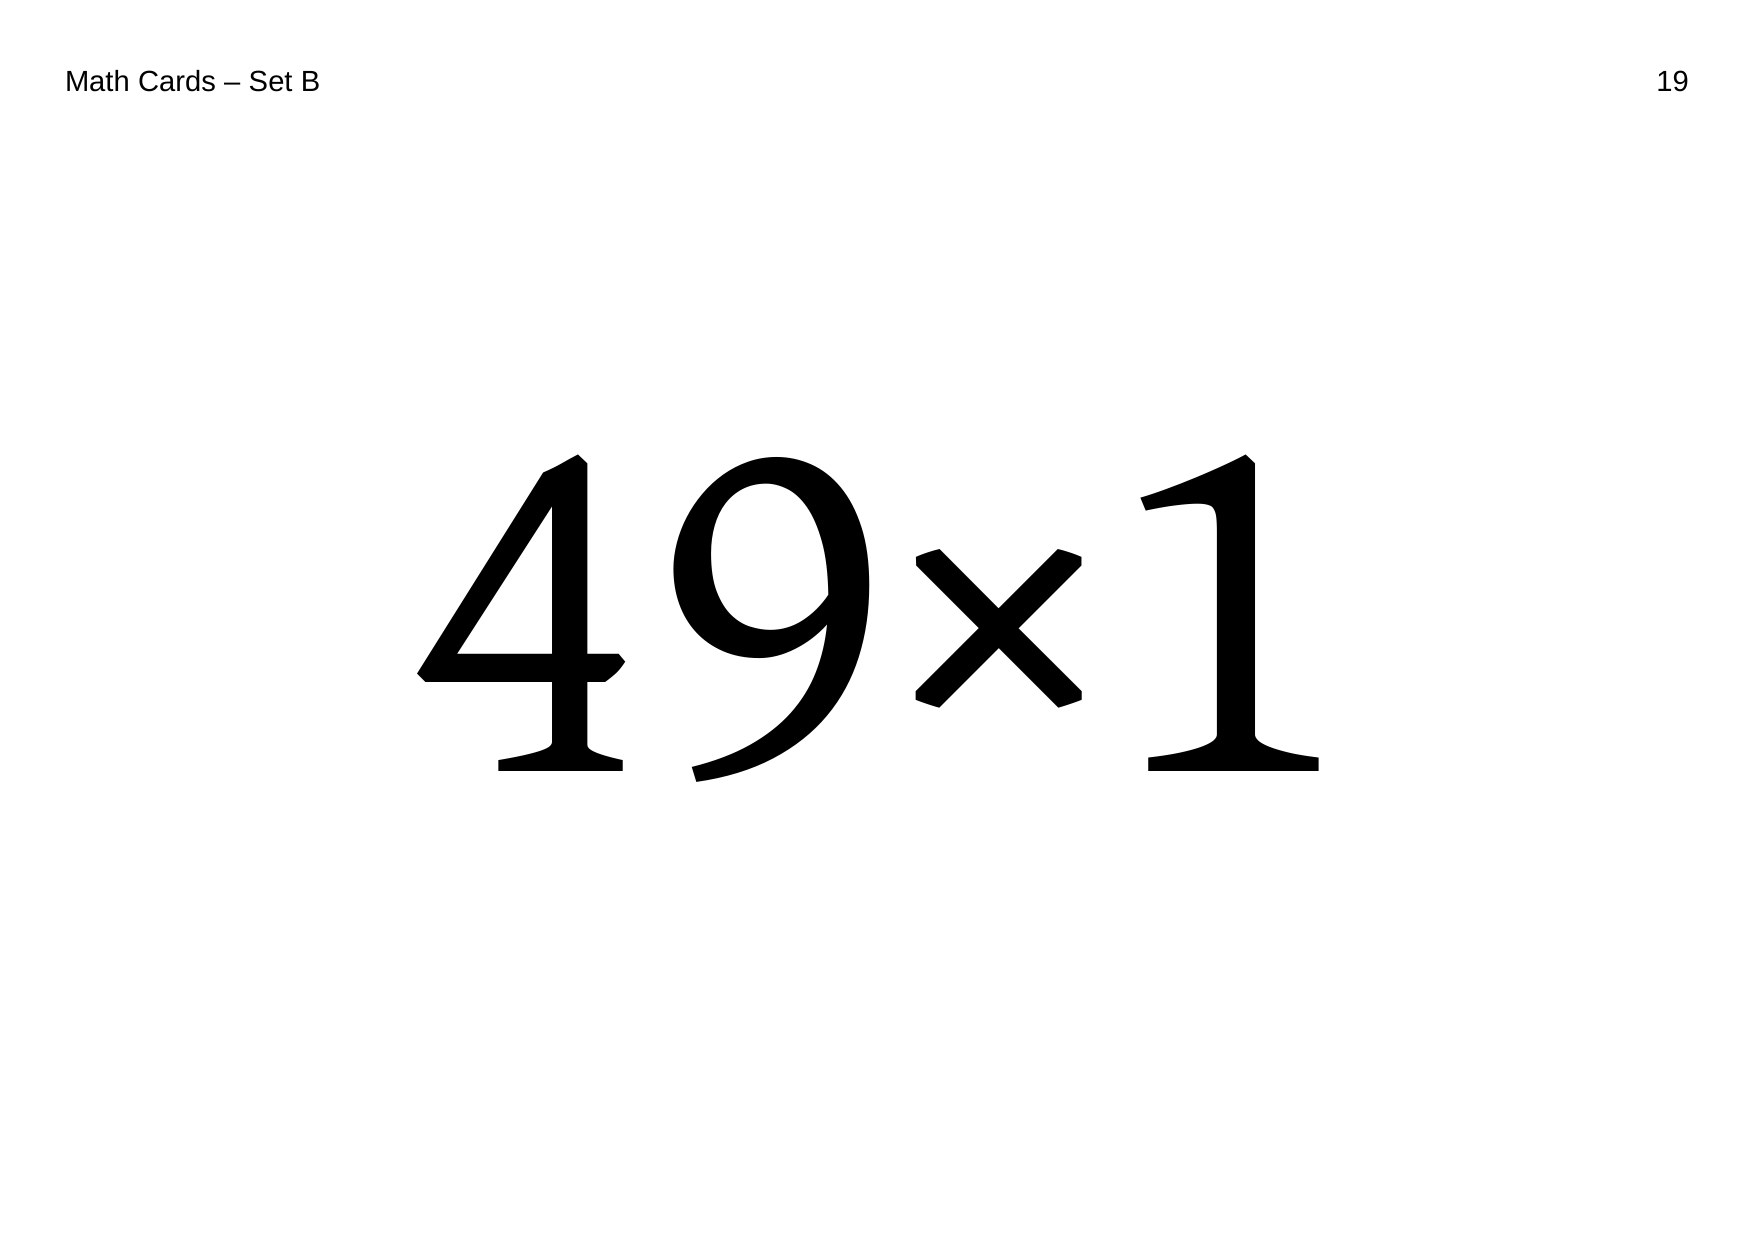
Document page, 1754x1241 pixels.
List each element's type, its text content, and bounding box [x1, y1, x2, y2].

text_box 49×1 [397, 318, 1357, 922]
text_box Math Cards – Set B [59, 59, 328, 104]
text_box 19 [1650, 59, 1695, 104]
